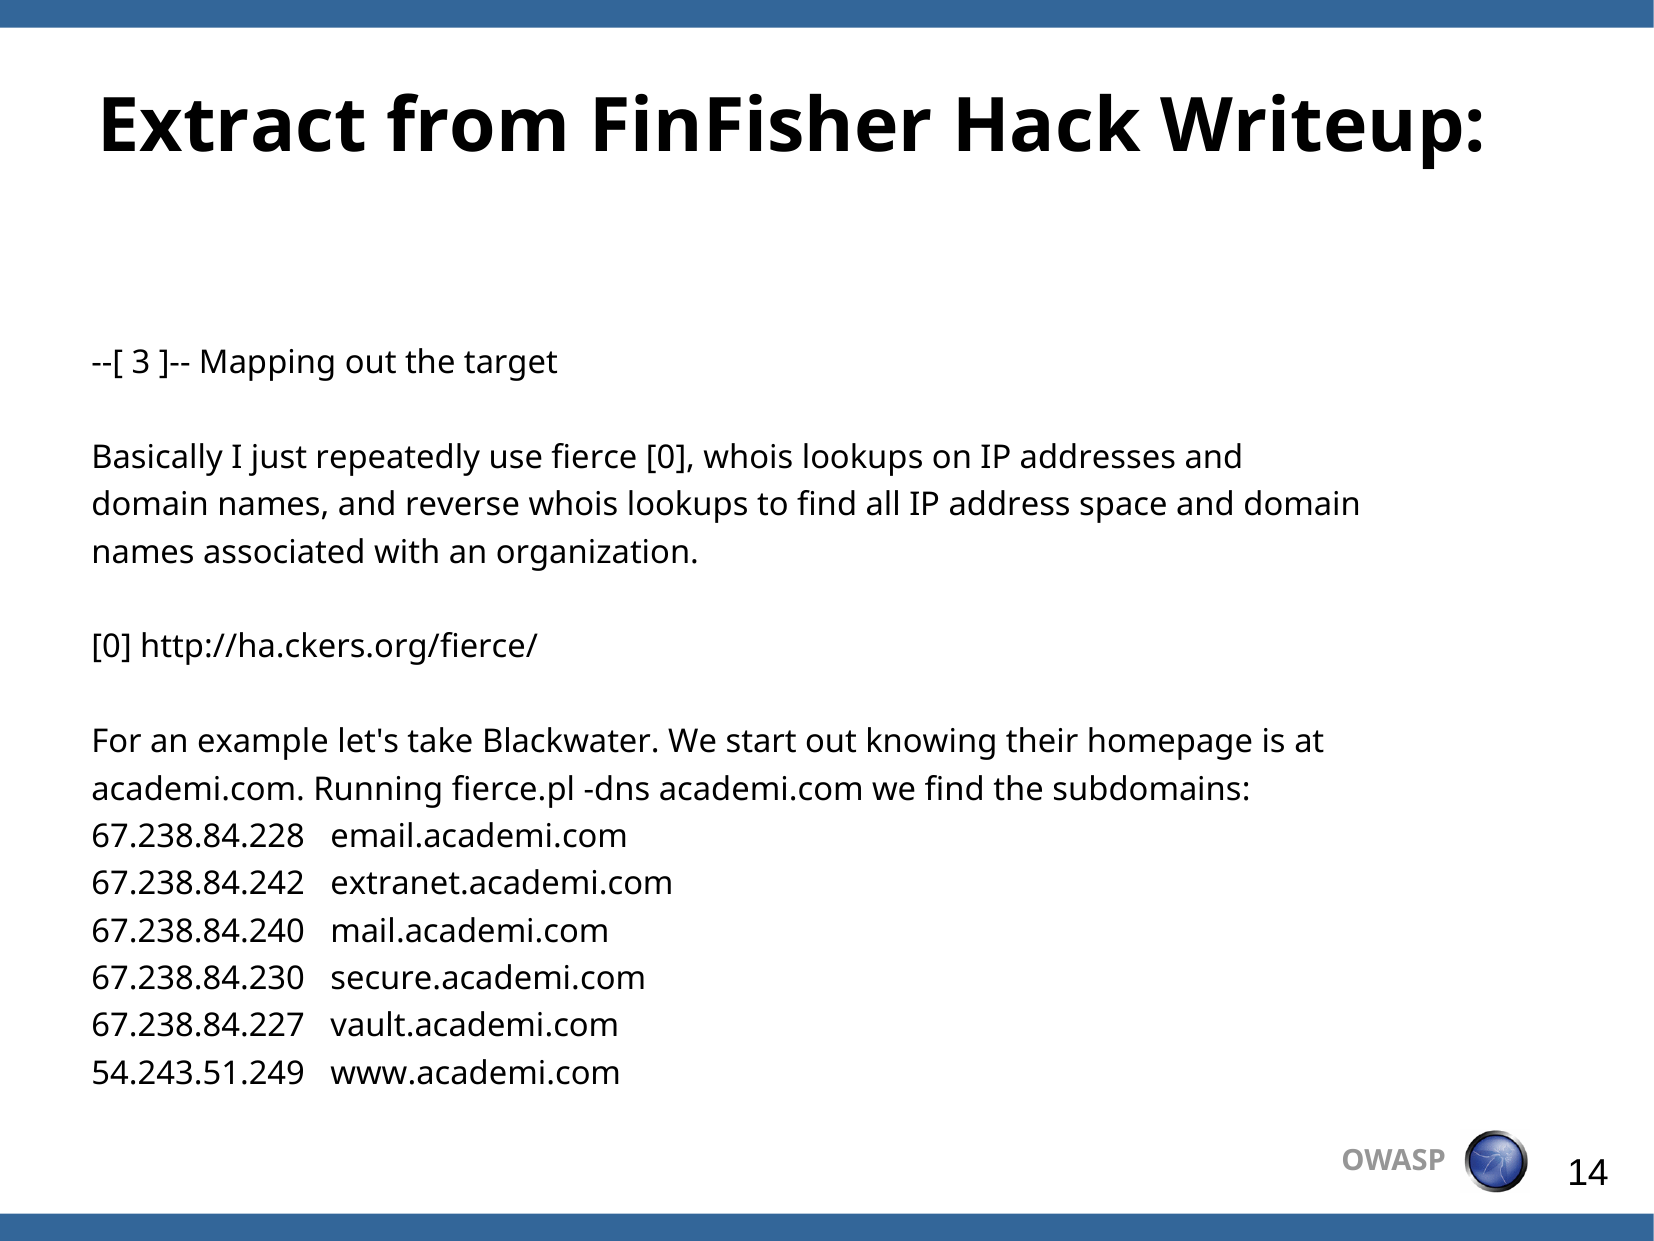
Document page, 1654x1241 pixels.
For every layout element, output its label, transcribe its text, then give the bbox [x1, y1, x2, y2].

title Extract from FinFisher Hack Writeup: [82, 23, 1571, 220]
picture [1460, 1129, 1530, 1193]
list --[ 3 ]-- Mapping out the target Basically I just repeatedly use fierce [0], whois lookups on IP addresses and domain names, and reverse whois lookups to find all IP address space and domain names associated with an organization. [0] http://ha.ckers.org/fierce/ For an example let's take Blackwater. We start out knowing their homepage is at academi.com. Running fierce.pl -dns academi.com we find the subdomains: 67.238.84.228 email.academi.com 67.238.84.242 extranet.academi.com 67.238.84.240 mail.academi.com 67.238.84.230 secure.academi.com 67.238.84.227 vault.academi.com 54.243.51.249 www.academi.com [76, 238, 1565, 1113]
